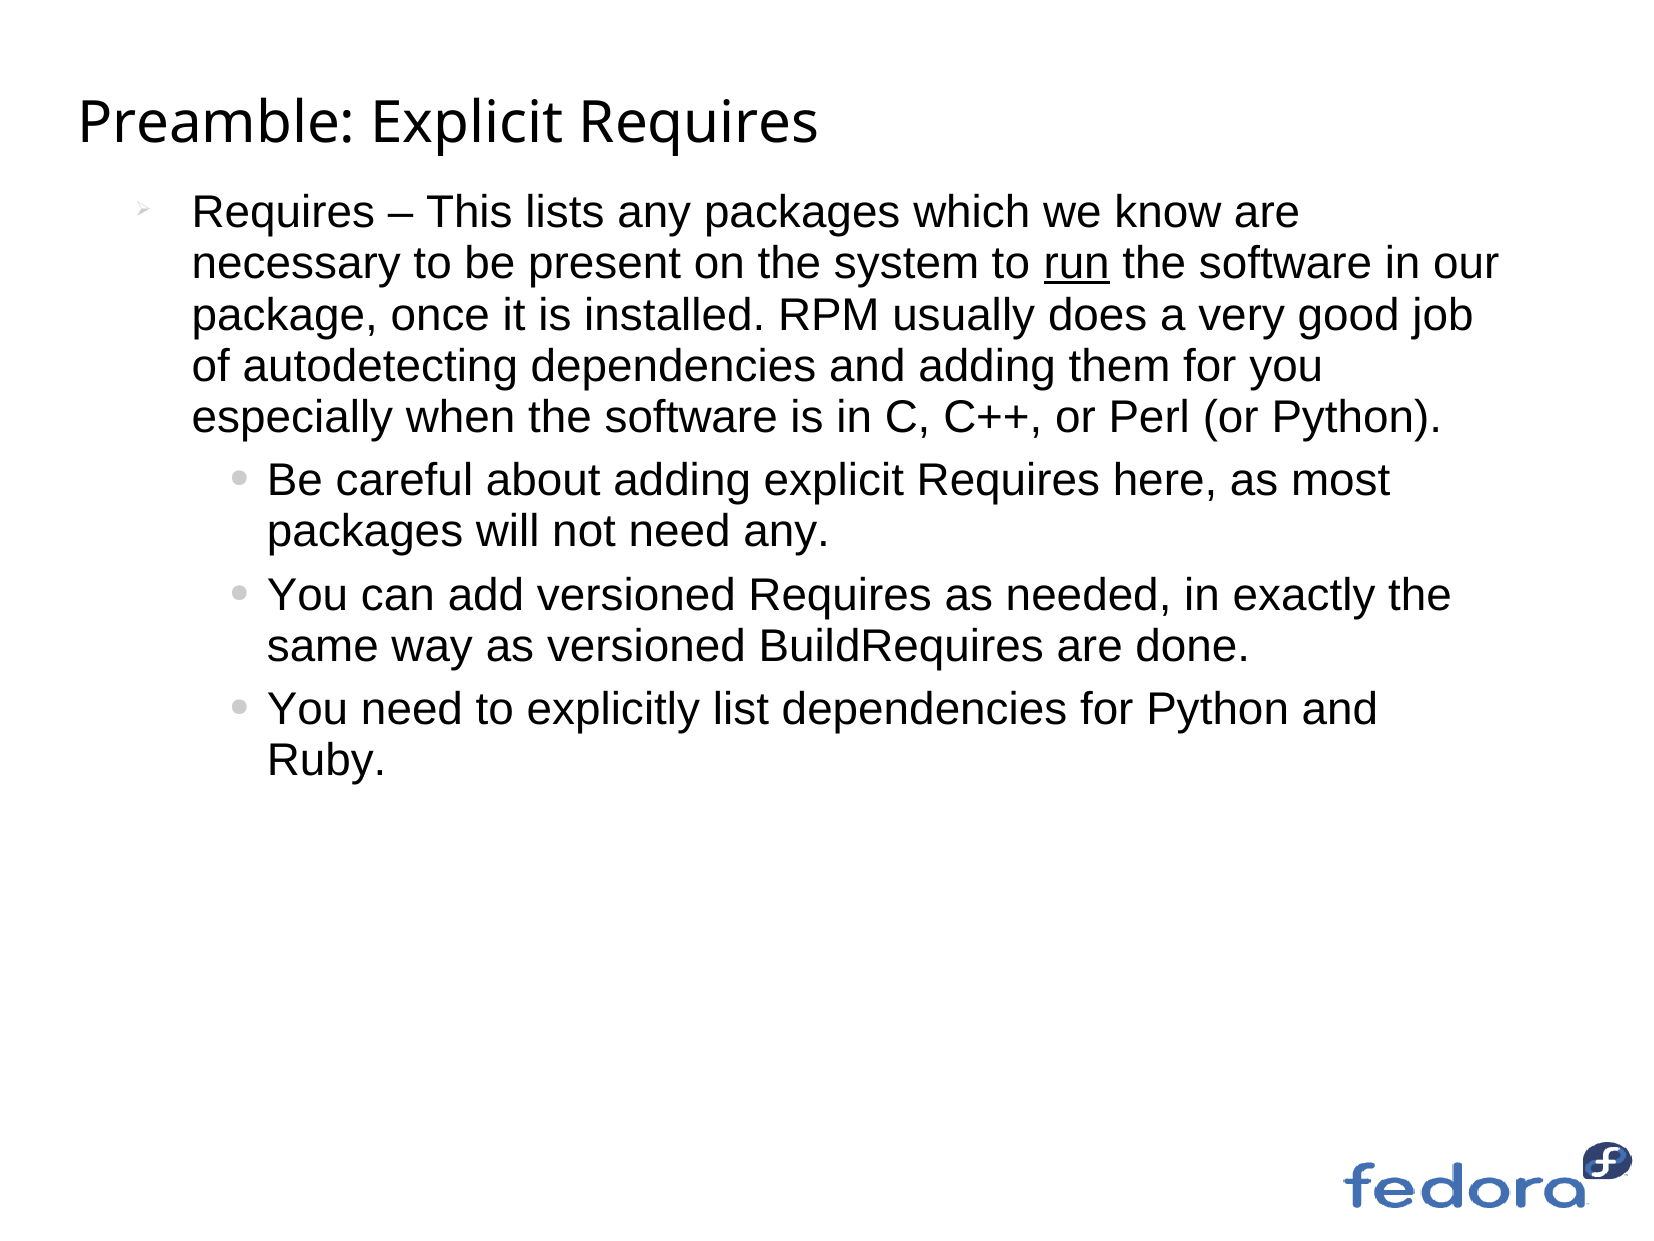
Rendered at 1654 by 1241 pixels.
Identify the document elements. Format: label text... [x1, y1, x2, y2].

list Requires – This lists any packages which we know are necessary to be present on the system to run the software in our package, once it is installed. RPM usually does a very good job of autodetecting dependencies and adding them for you especially when the software is in C, C++, or Perl (or Python). Be careful about adding explicit Requires here, as most packages will not need any. You can add versioned Requires as needed, in exactly the same way as versioned BuildRequires are done. You need to explicitly list dependencies for Python and Ruby. [79, 185, 1503, 1095]
title Preamble: Explicit Requires [77, 61, 1509, 180]
picture [1332, 1124, 1651, 1227]
